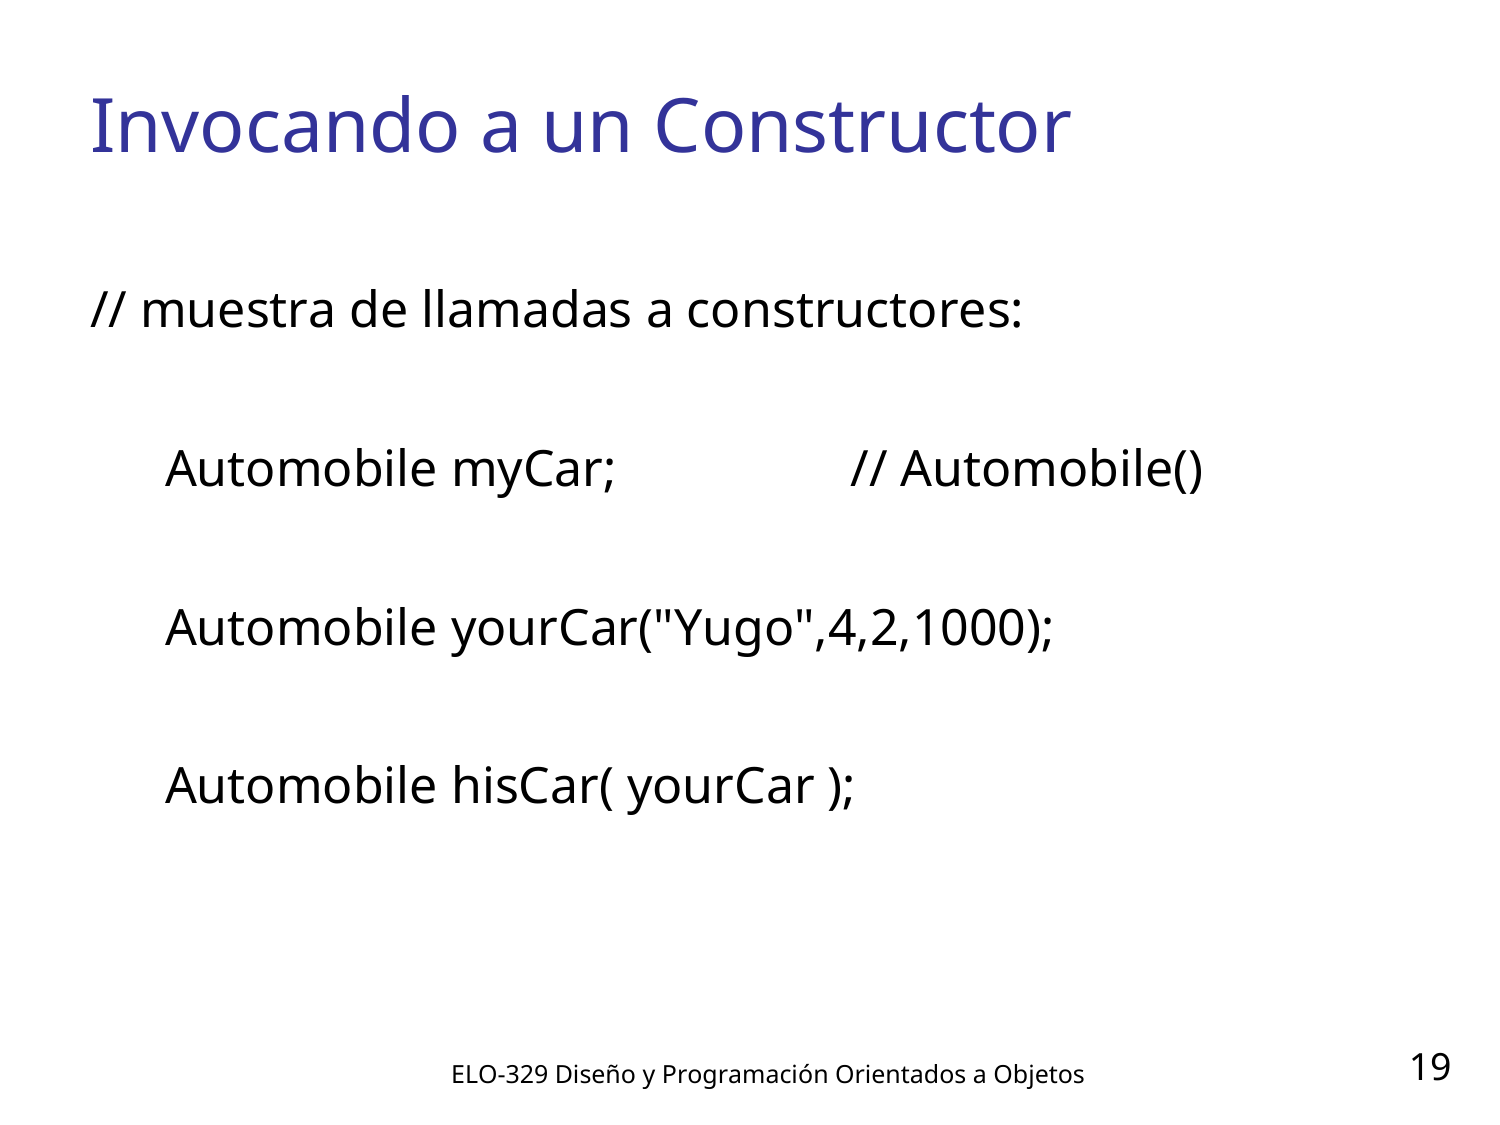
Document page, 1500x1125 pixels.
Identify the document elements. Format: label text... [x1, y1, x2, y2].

list // muestra de llamadas a constructores: Automobile myCar; // Automobile() Automobile yourCar("Yugo",4,2,1000); Automobile hisCar( yourCar ); [75, 187, 1462, 1008]
title Invocando a un Constructor [75, 4, 1500, 183]
